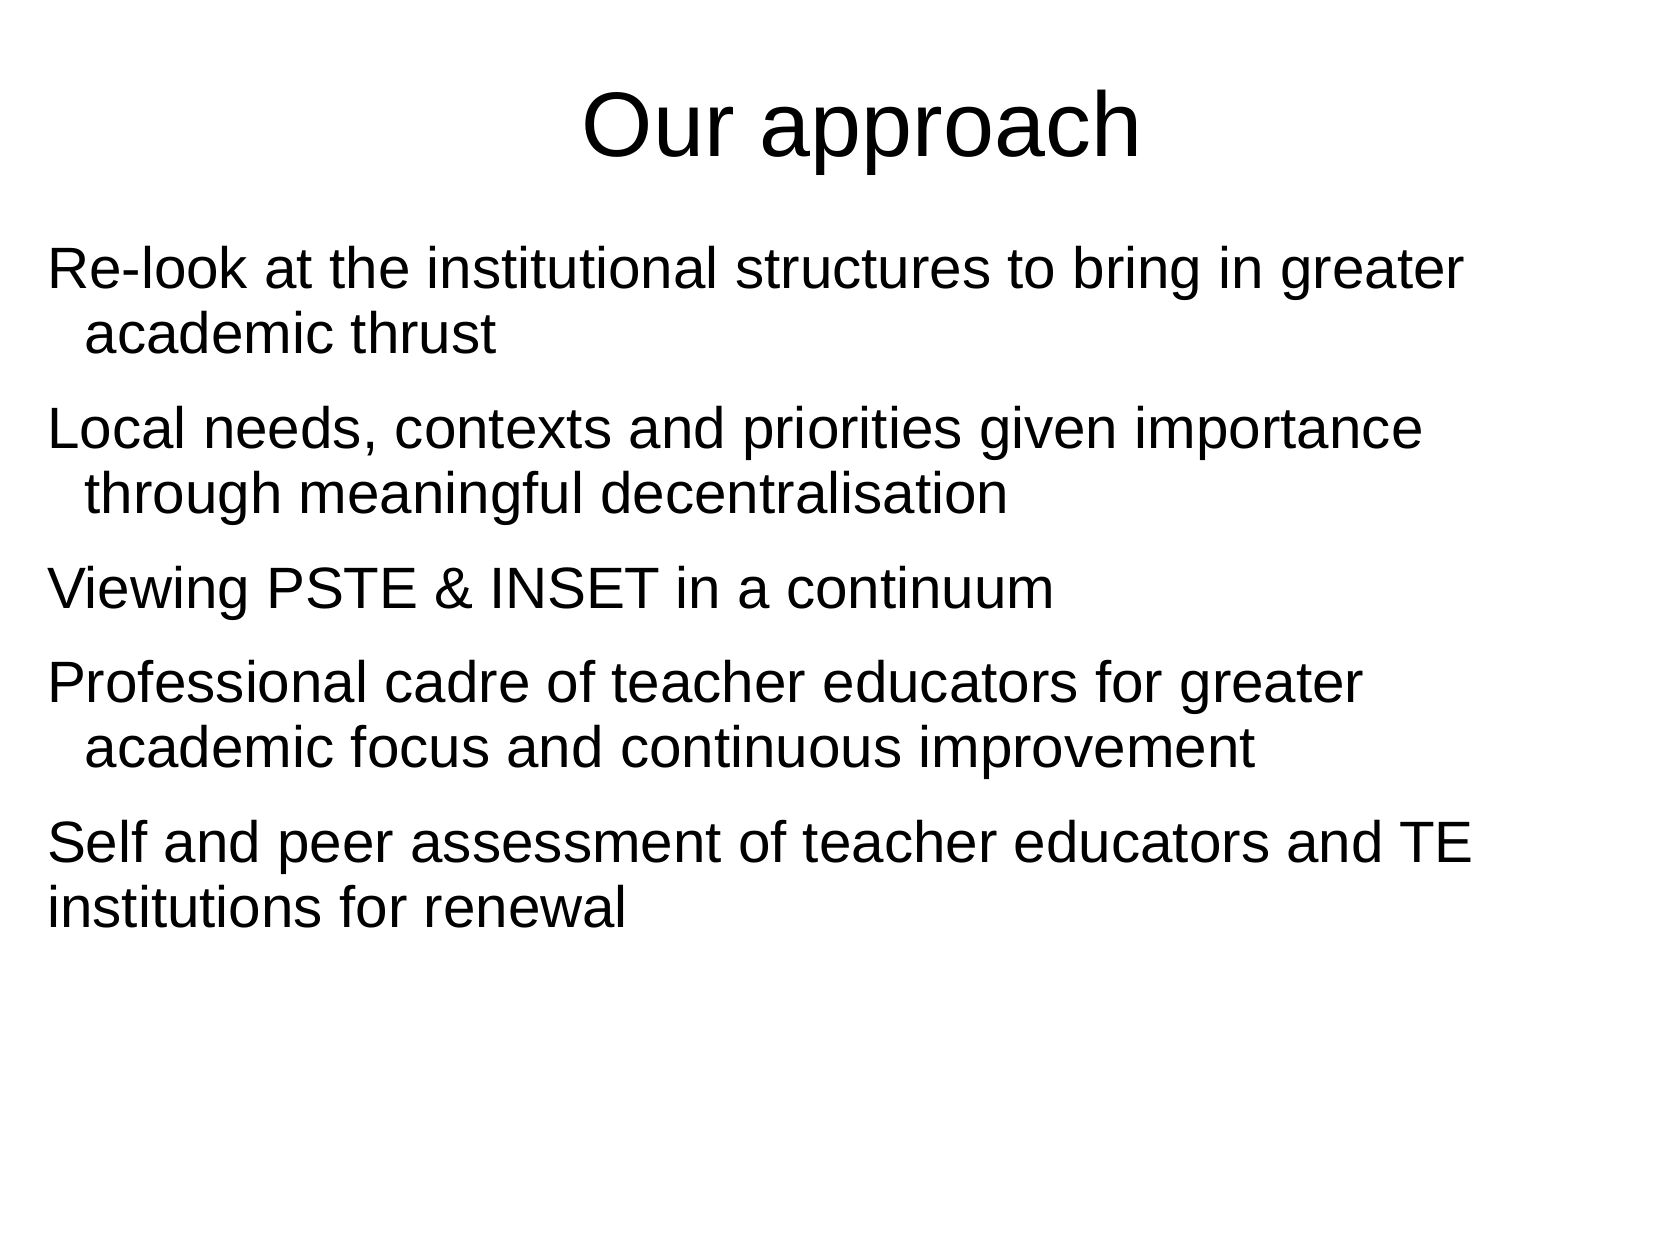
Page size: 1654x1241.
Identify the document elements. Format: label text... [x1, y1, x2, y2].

title Our approach [82, 49, 1571, 201]
list Re-look at the institutional structures to bring in greater academic thrust Local needs, contexts and priorities given importance through meaningful decentralisation Viewing PSTE & INSET in a continuum Professional cadre of teacher educators for greater academic focus and continuous improvement Self and peer assessment of teacher educators and TE institutions for renewal [47, 236, 1607, 1189]
